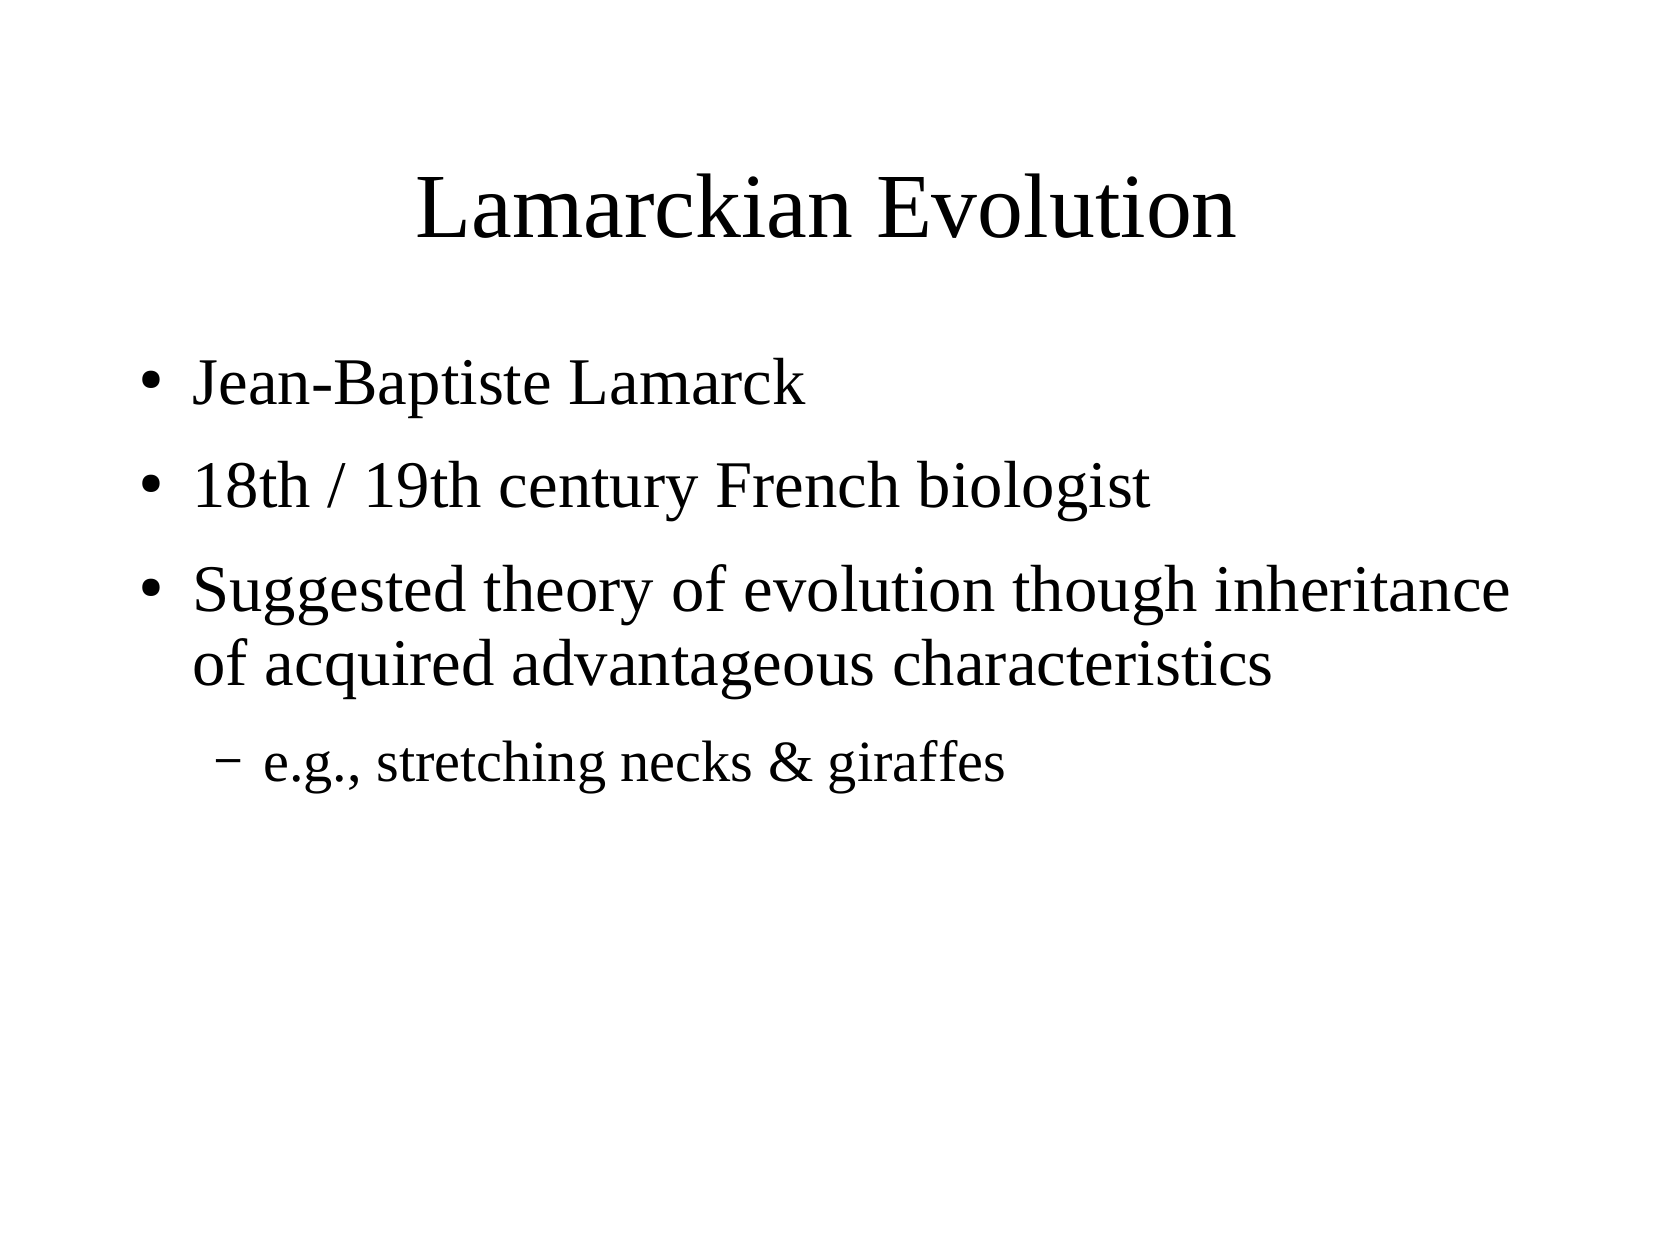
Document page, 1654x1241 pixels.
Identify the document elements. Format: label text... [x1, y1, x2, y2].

title Lamarckian Evolution [121, 102, 1534, 311]
list Jean-Baptiste Lamarck 18th / 19th century French biologist Suggested theory of evolution though inheritance of acquired advantageous characteristics e.g., stretching necks & giraffes [121, 344, 1534, 1127]
